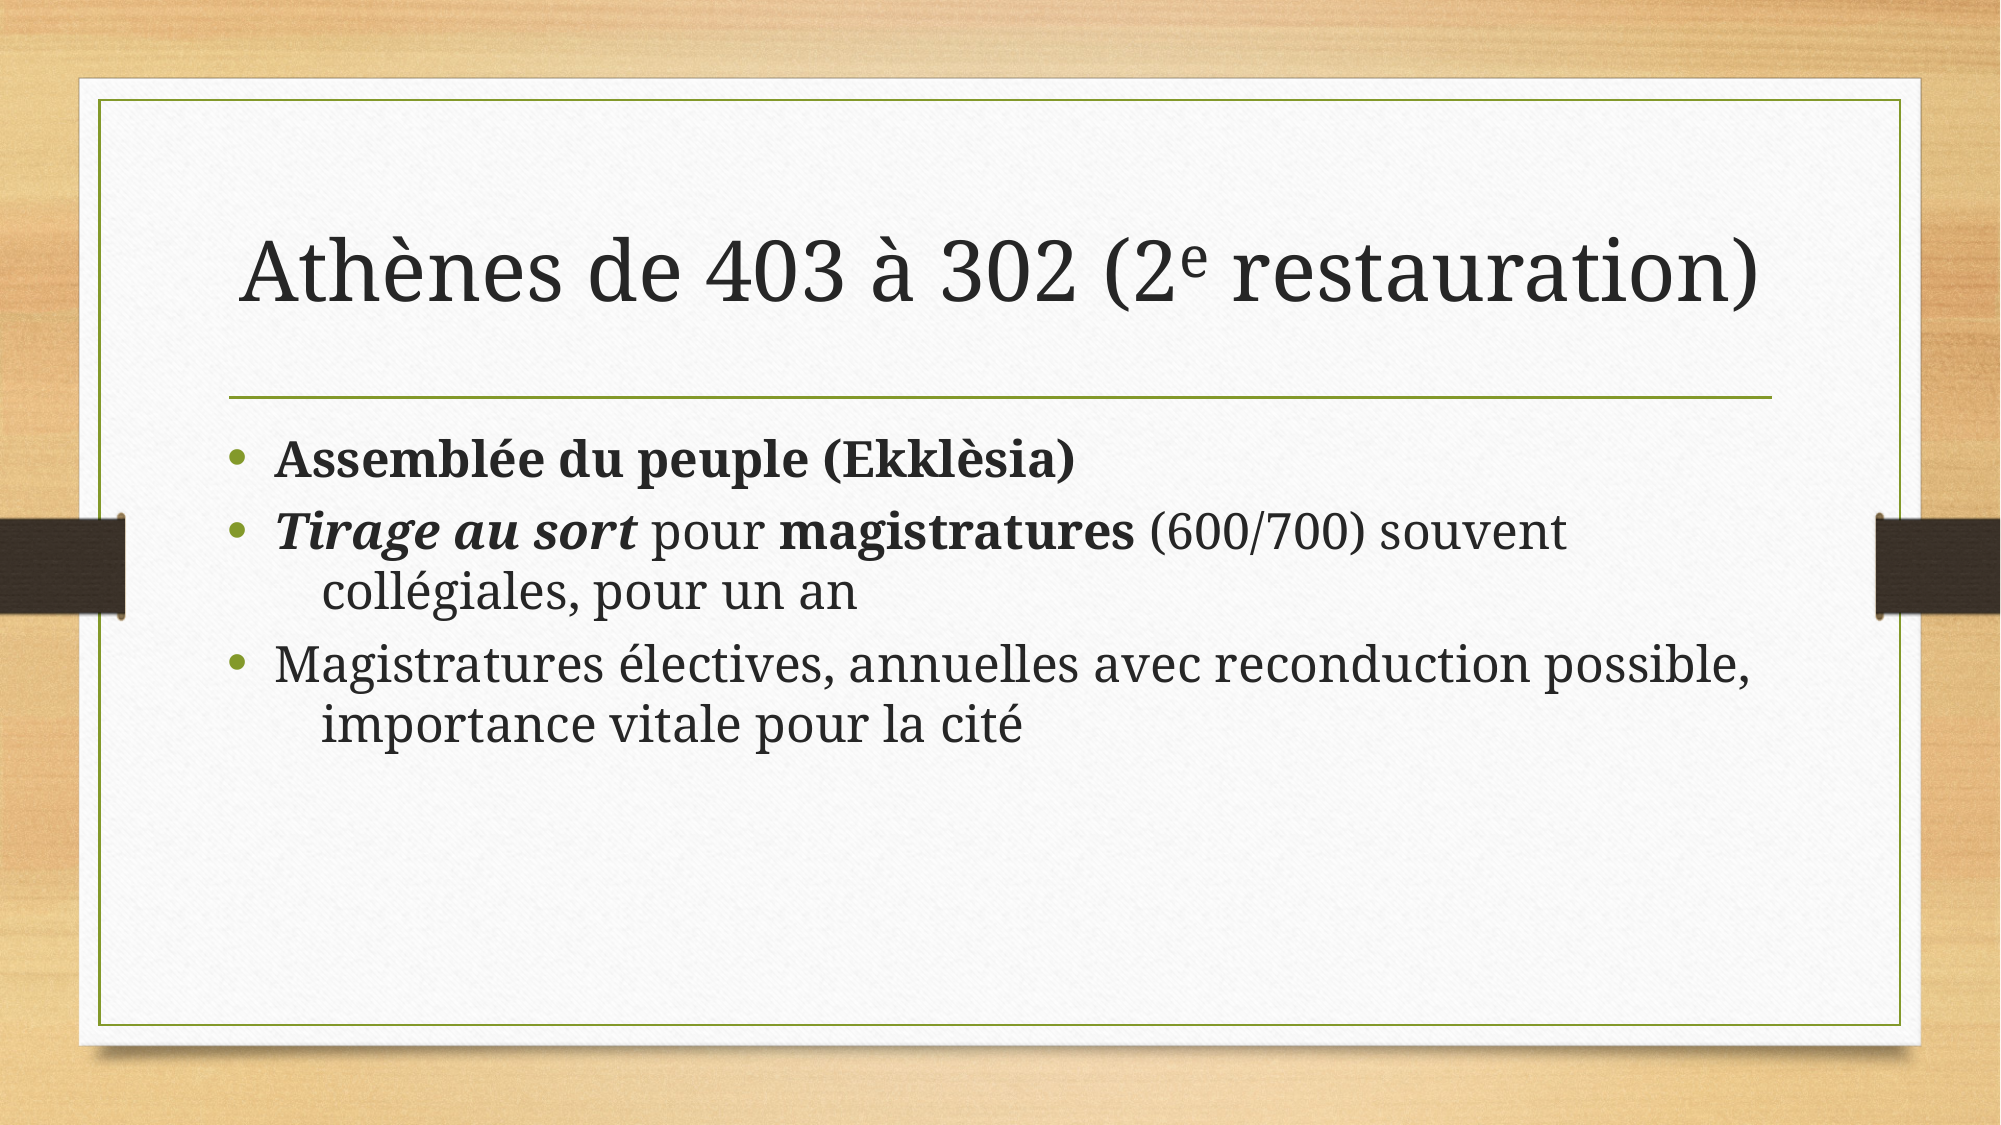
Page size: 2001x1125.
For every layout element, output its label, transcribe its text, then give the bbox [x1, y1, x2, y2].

list Assemblée du peuple (Ekklèsia) Tirage au sort pour magistratures (600/700) souvent collégiales, pour un an Magistratures électives, annuelles avec reconduction possible, importance vitale pour la cité [212, 419, 1788, 964]
title Athènes de 403 à 302 (2e restauration) [212, 161, 1788, 376]
